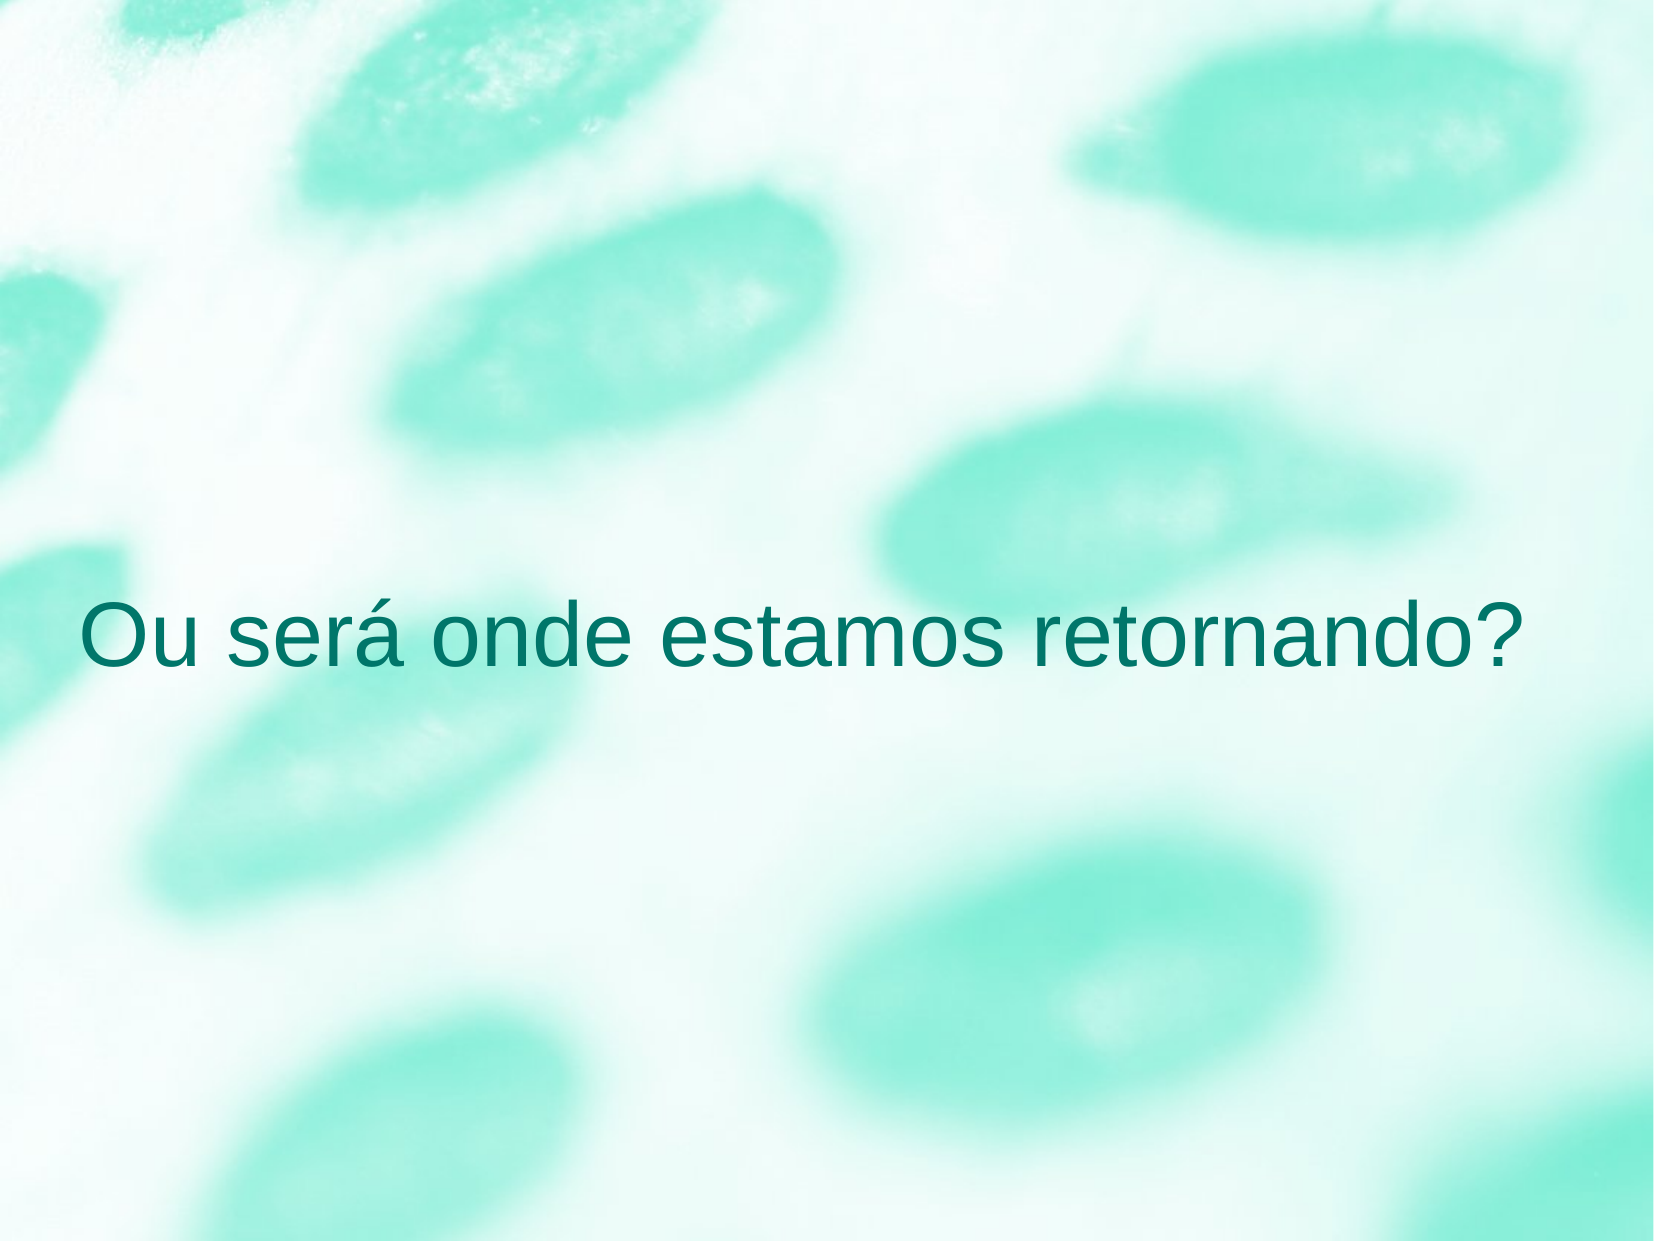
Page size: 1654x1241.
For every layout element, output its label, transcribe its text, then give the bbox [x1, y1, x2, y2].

picture [0, 0, 1654, 1241]
title Ou será onde estamos retornando? [59, 531, 1548, 739]
